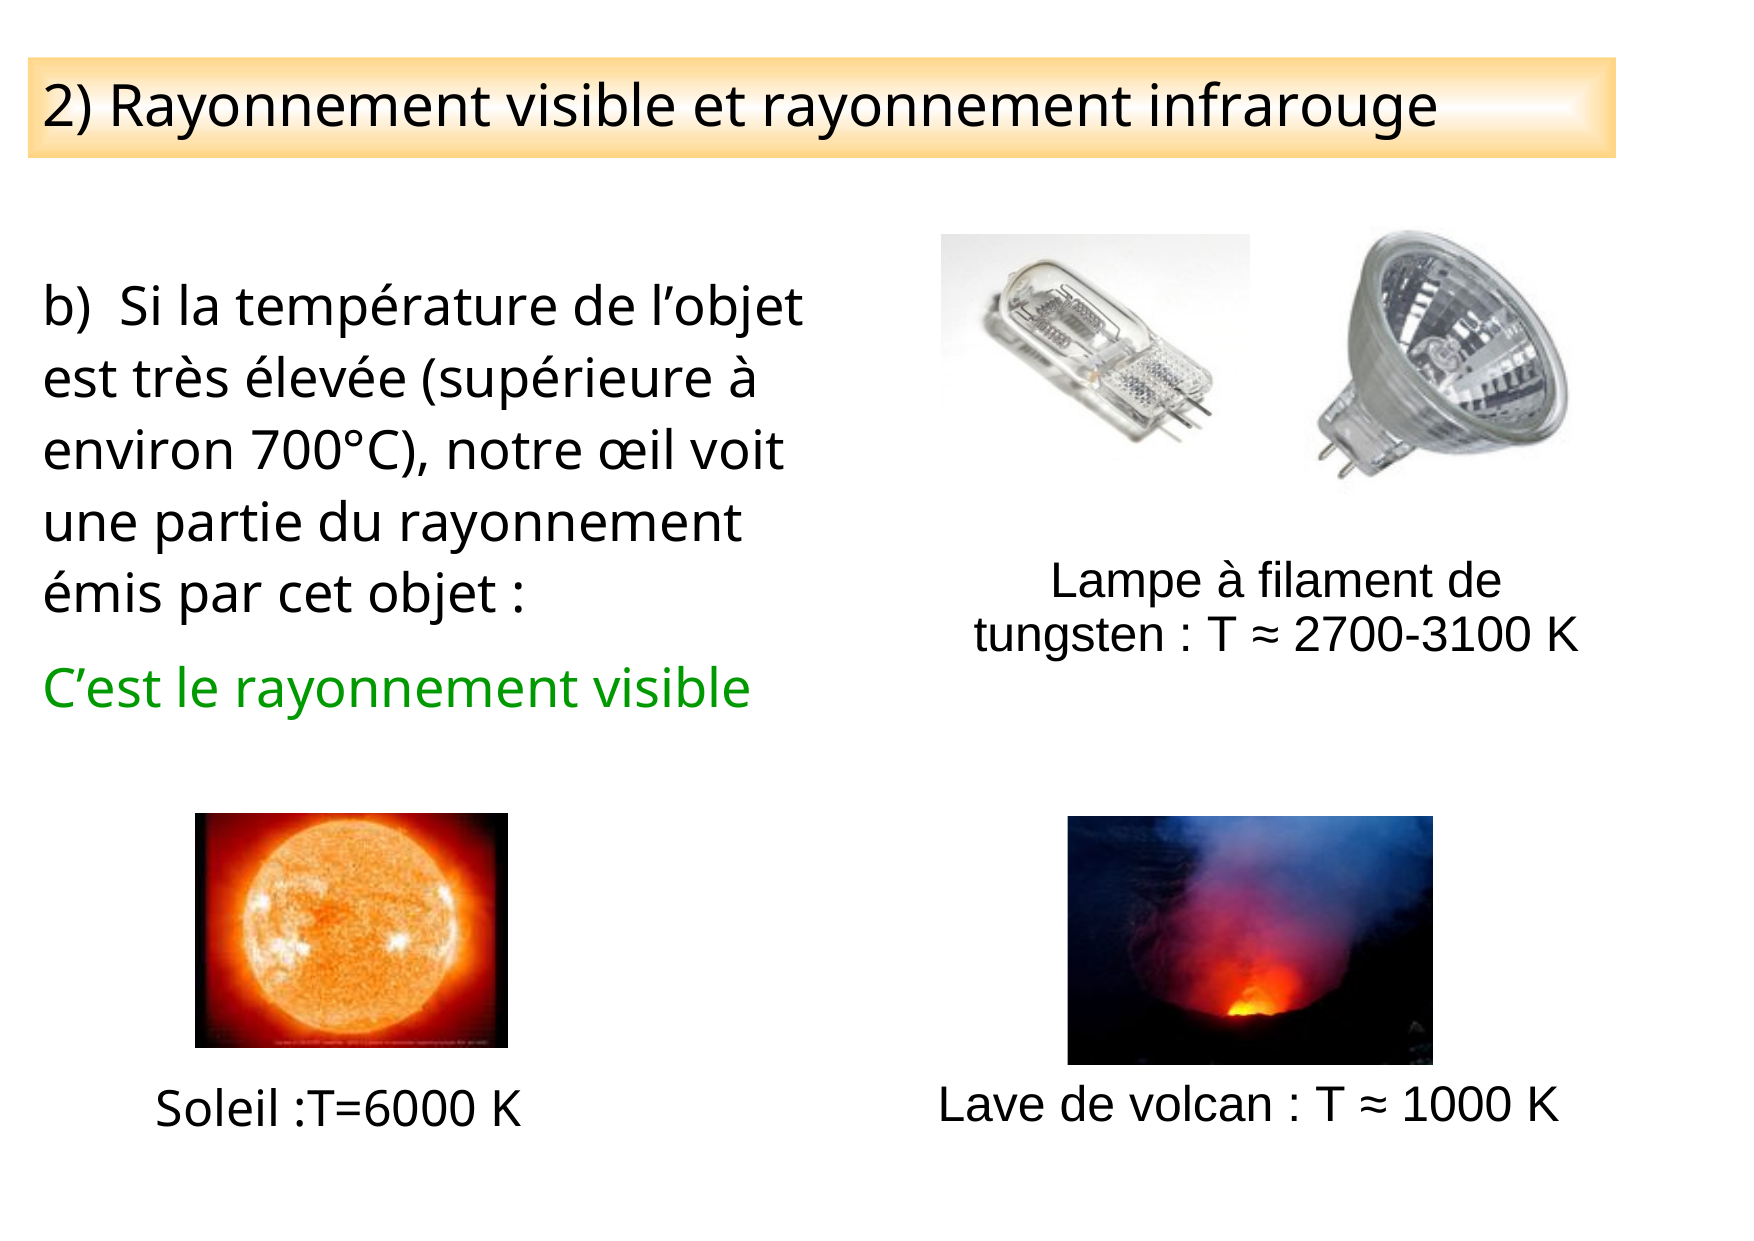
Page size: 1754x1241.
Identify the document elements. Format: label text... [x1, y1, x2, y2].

picture [1288, 210, 1589, 511]
text_box Soleil :T=6000 K [90, 1065, 587, 1145]
picture [195, 813, 508, 1048]
picture [1067, 816, 1433, 1065]
text_box Lampe à filament de tungsten : T ≈ 2700-3100 K [936, 546, 1617, 688]
picture [941, 234, 1250, 460]
text_box b) Si la température de l’objet est très élevée (supérieure à environ 700°C), notre œil voit une partie du rayonnement émis par cet objet : C’est le rayonnement visible [27, 260, 879, 678]
text_box Lave de volcan : T ≈ 1000 K [818, 1070, 1680, 1125]
text_box 2) Rayonnement visible et rayonnement infrarouge [27, 57, 1617, 158]
